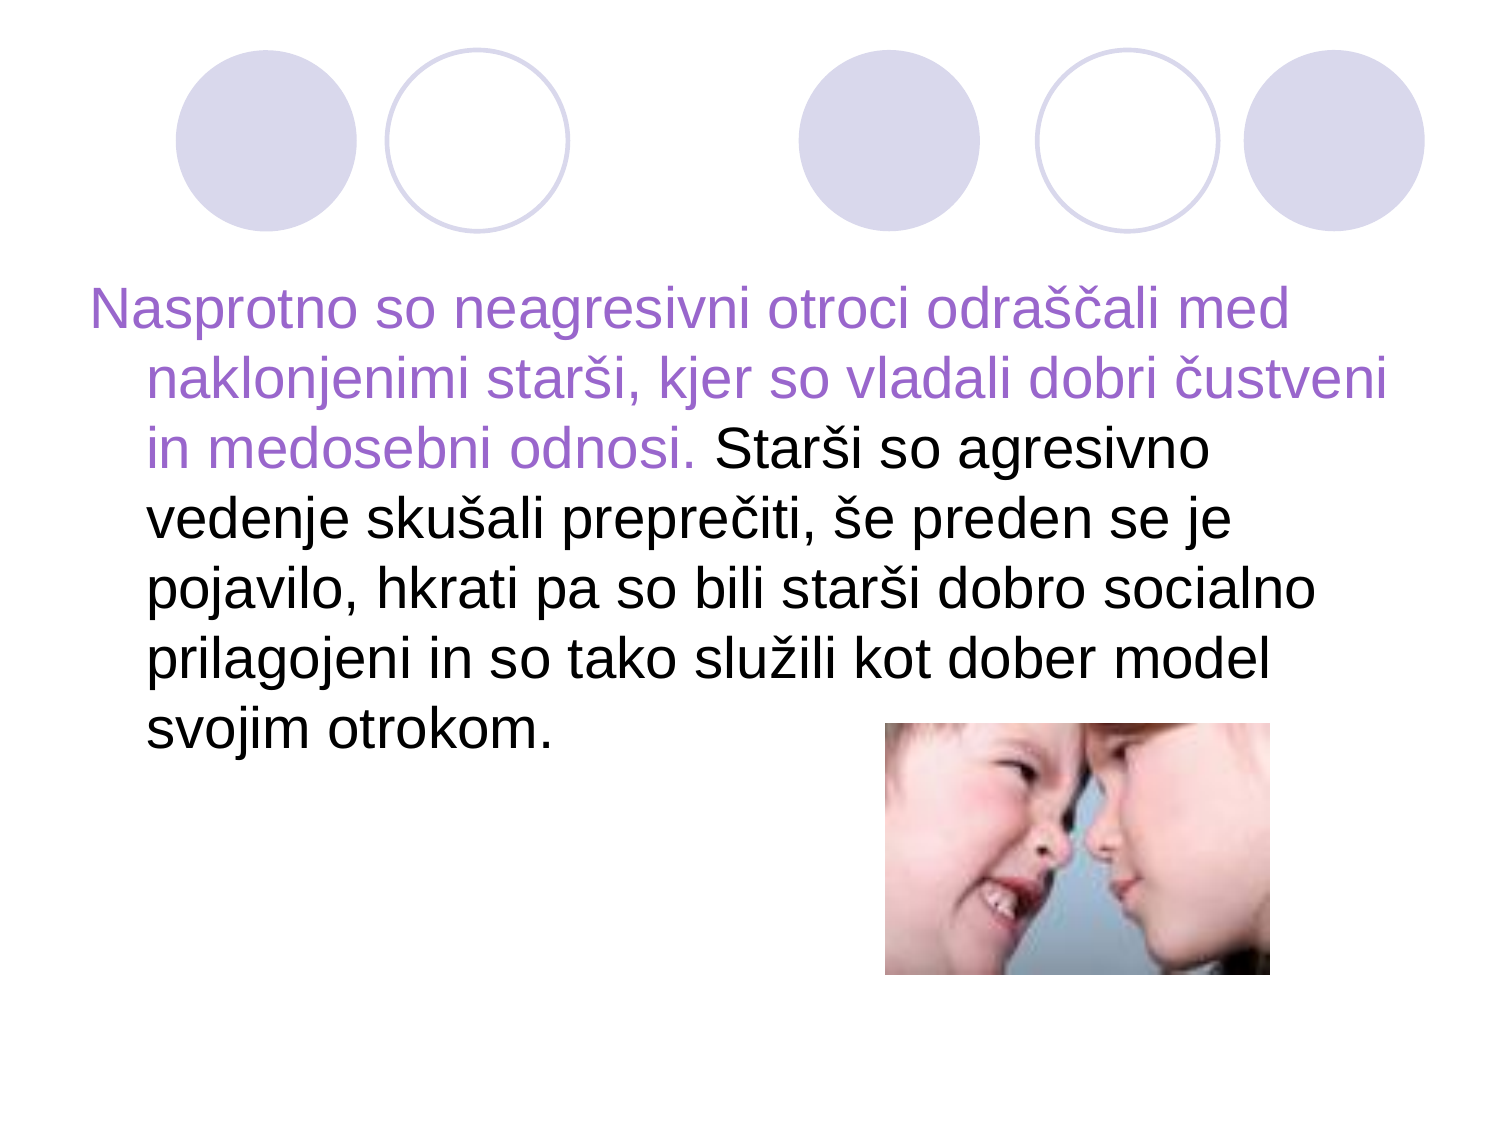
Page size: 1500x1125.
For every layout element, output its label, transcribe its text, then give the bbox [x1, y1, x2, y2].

picture [885, 723, 1270, 975]
list Nasprotno so neagresivni otroci odraščali med naklonjenimi starši, kjer so vladali dobri čustveni in medosebni odnosi. Starši so agresivno vedenje skušali preprečiti, še preden se je pojavilo, hkrati pa so bili starši dobro socialno prilagojeni in so tako služili kot dober model svojim otrokom. [75, 262, 1425, 1007]
